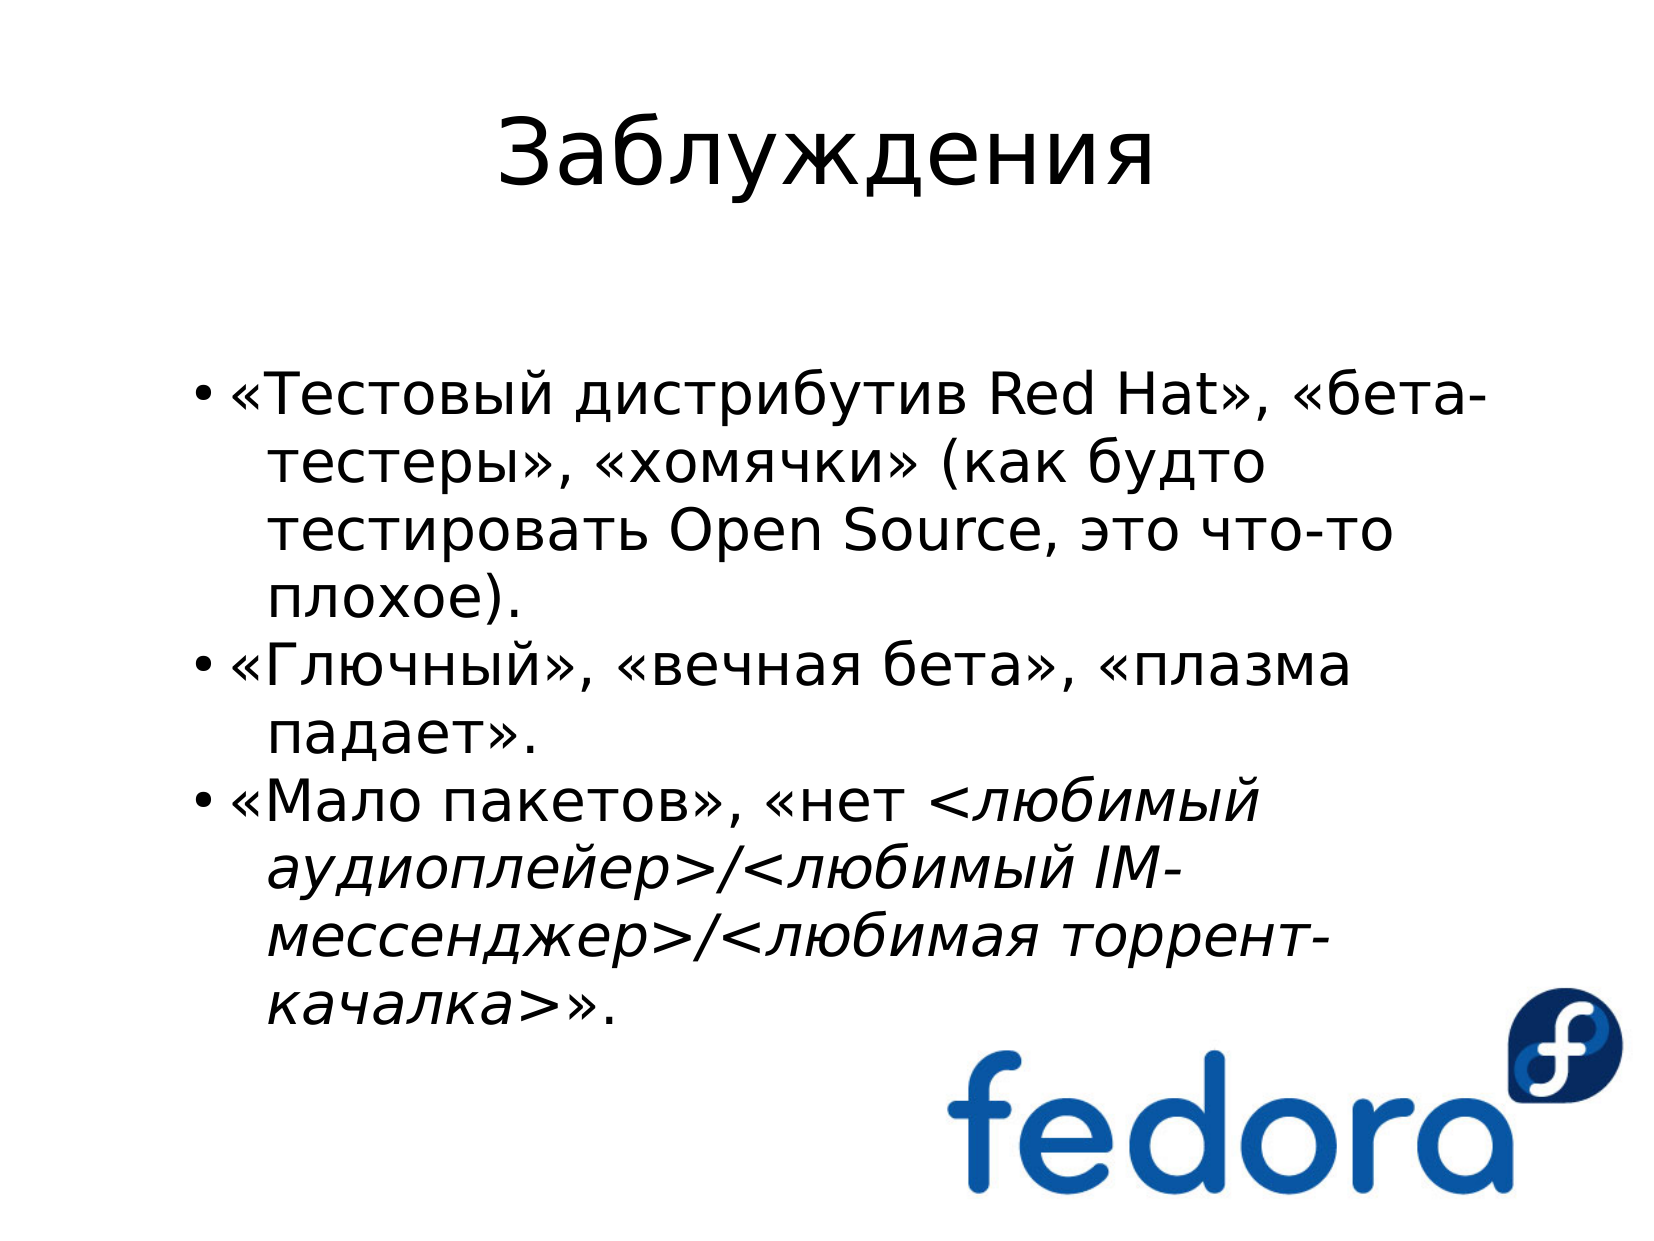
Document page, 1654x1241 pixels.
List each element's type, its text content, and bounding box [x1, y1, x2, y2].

title Заблуждения [82, 49, 1571, 257]
subtitle «Тестовый дистрибутив Red Hat», «бета-тестеры», «хомячки» (как будто тестировать Open Source, это что-то плохое). «Глючный», «вечная бета», «плазма падает». «Мало пакетов», «нет <любимый аудиоплейер>/<любимый IM-мессенджер>/<любимая торрент-качалка>». [82, 290, 1571, 1109]
picture [925, 967, 1638, 1223]
